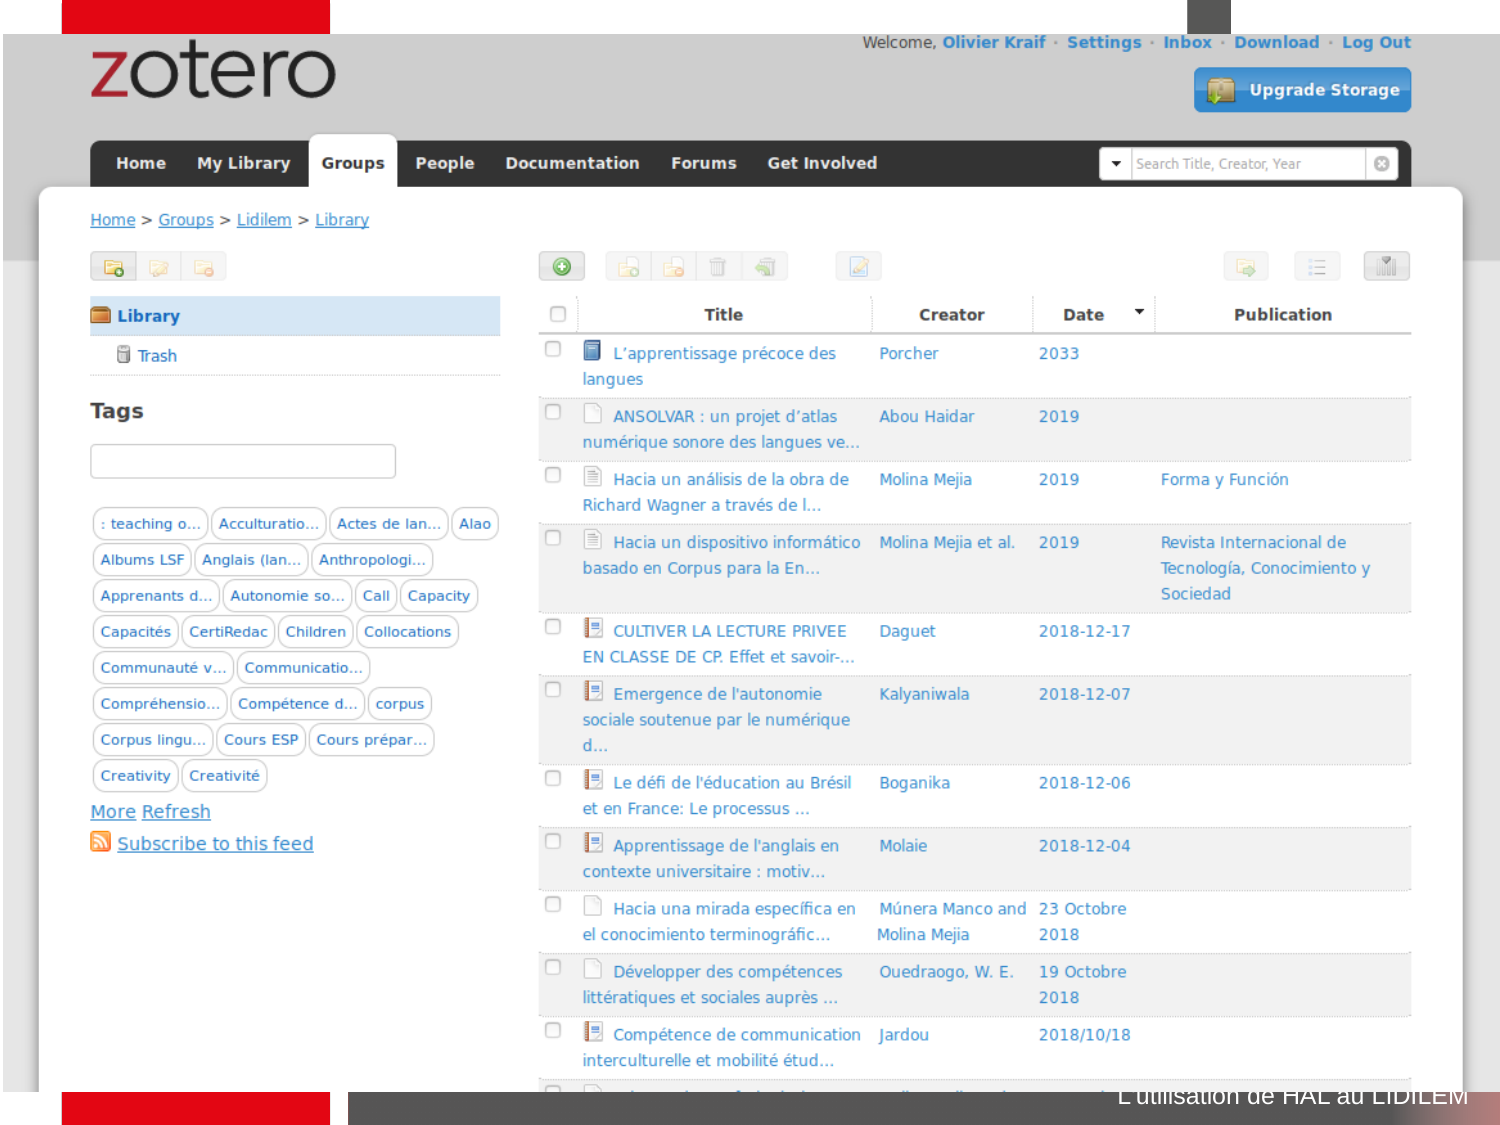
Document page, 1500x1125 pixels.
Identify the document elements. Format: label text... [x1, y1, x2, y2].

footer L'utilisation de HAL au LIDILEM [1009, 1092, 1485, 1125]
picture [3, 0, 1500, 1092]
